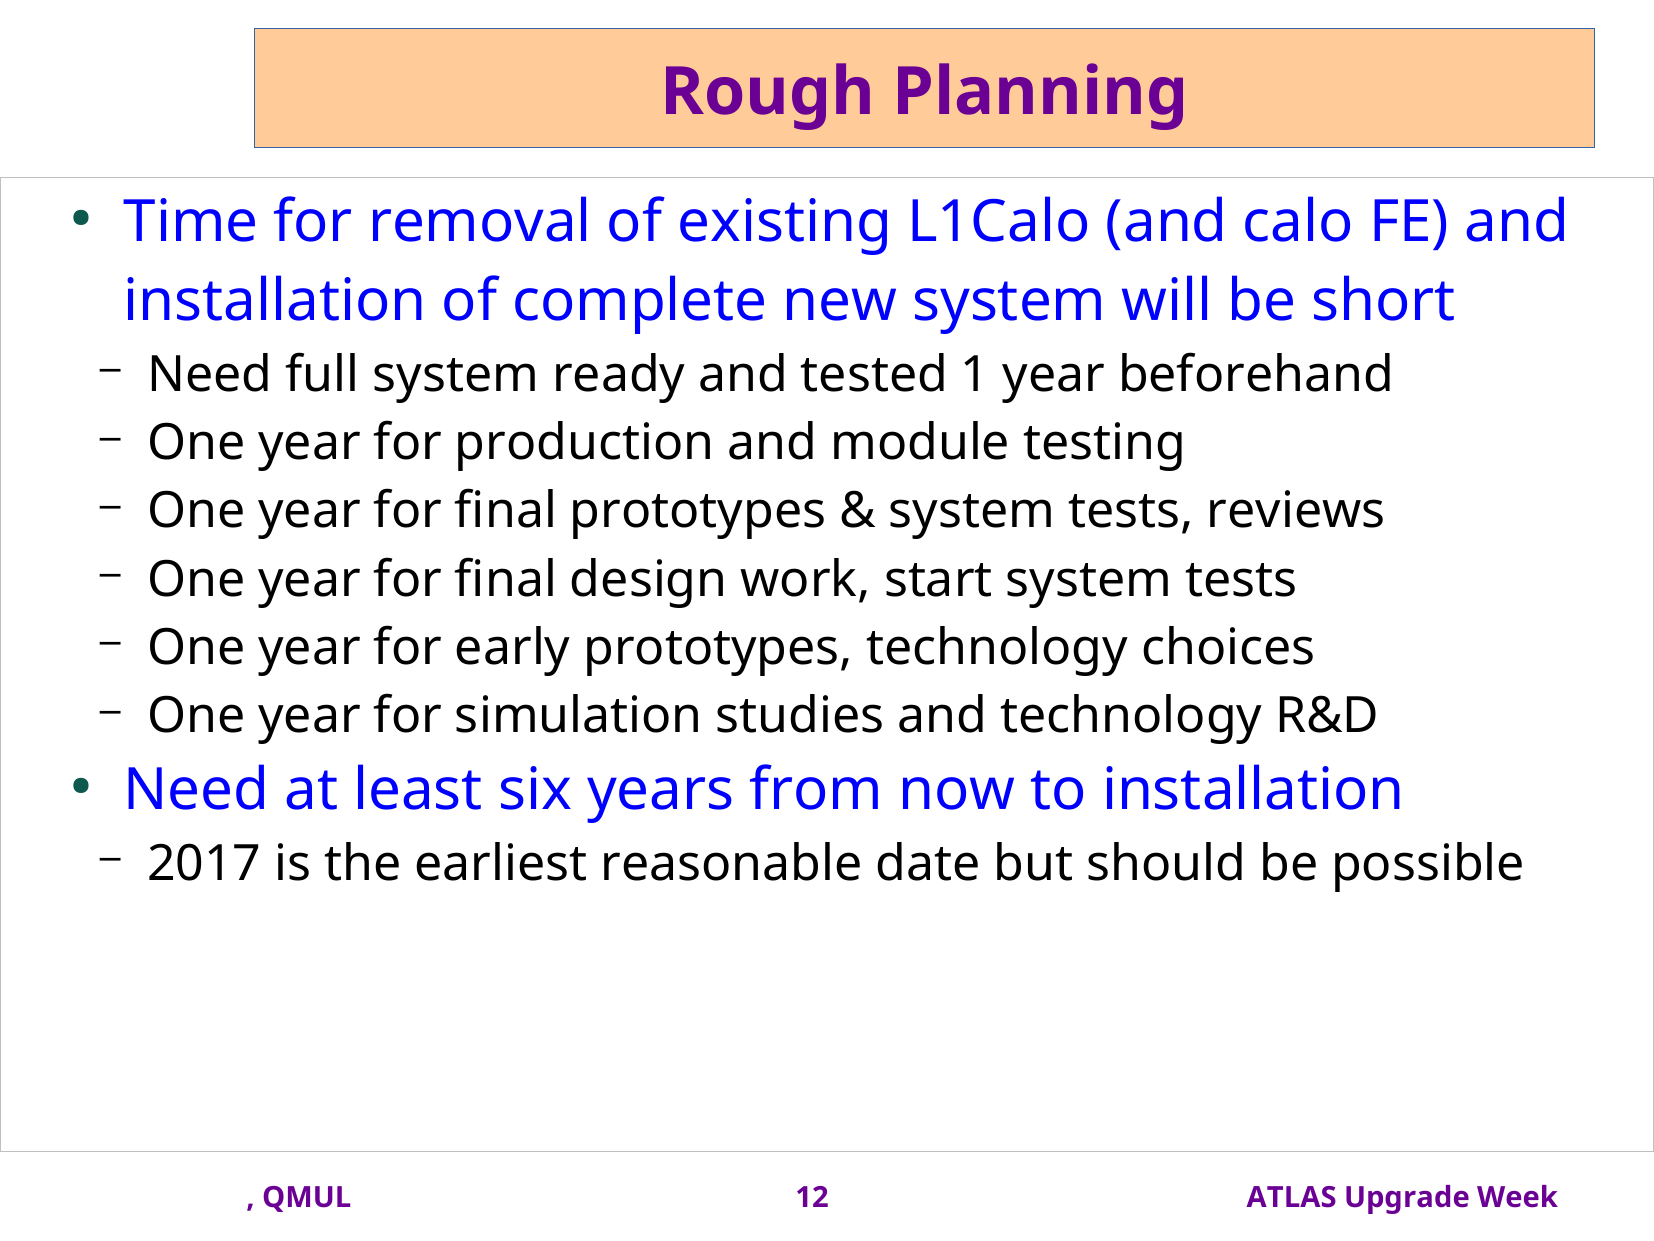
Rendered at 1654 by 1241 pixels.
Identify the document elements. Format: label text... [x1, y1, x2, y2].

title Rough Planning [254, 28, 1595, 148]
list Time for removal of existing L1Calo (and calo FE) and installation of complete new system will be short Need full system ready and tested 1 year beforehand One year for production and module testing One year for final prototypes & system tests, reviews One year for final design work, start system tests One year for early prototypes, technology choices One year for simulation studies and technology R&D Need at least six years from now to installation 2017 is the earliest reasonable date but should be possible [52, 179, 1635, 1138]
